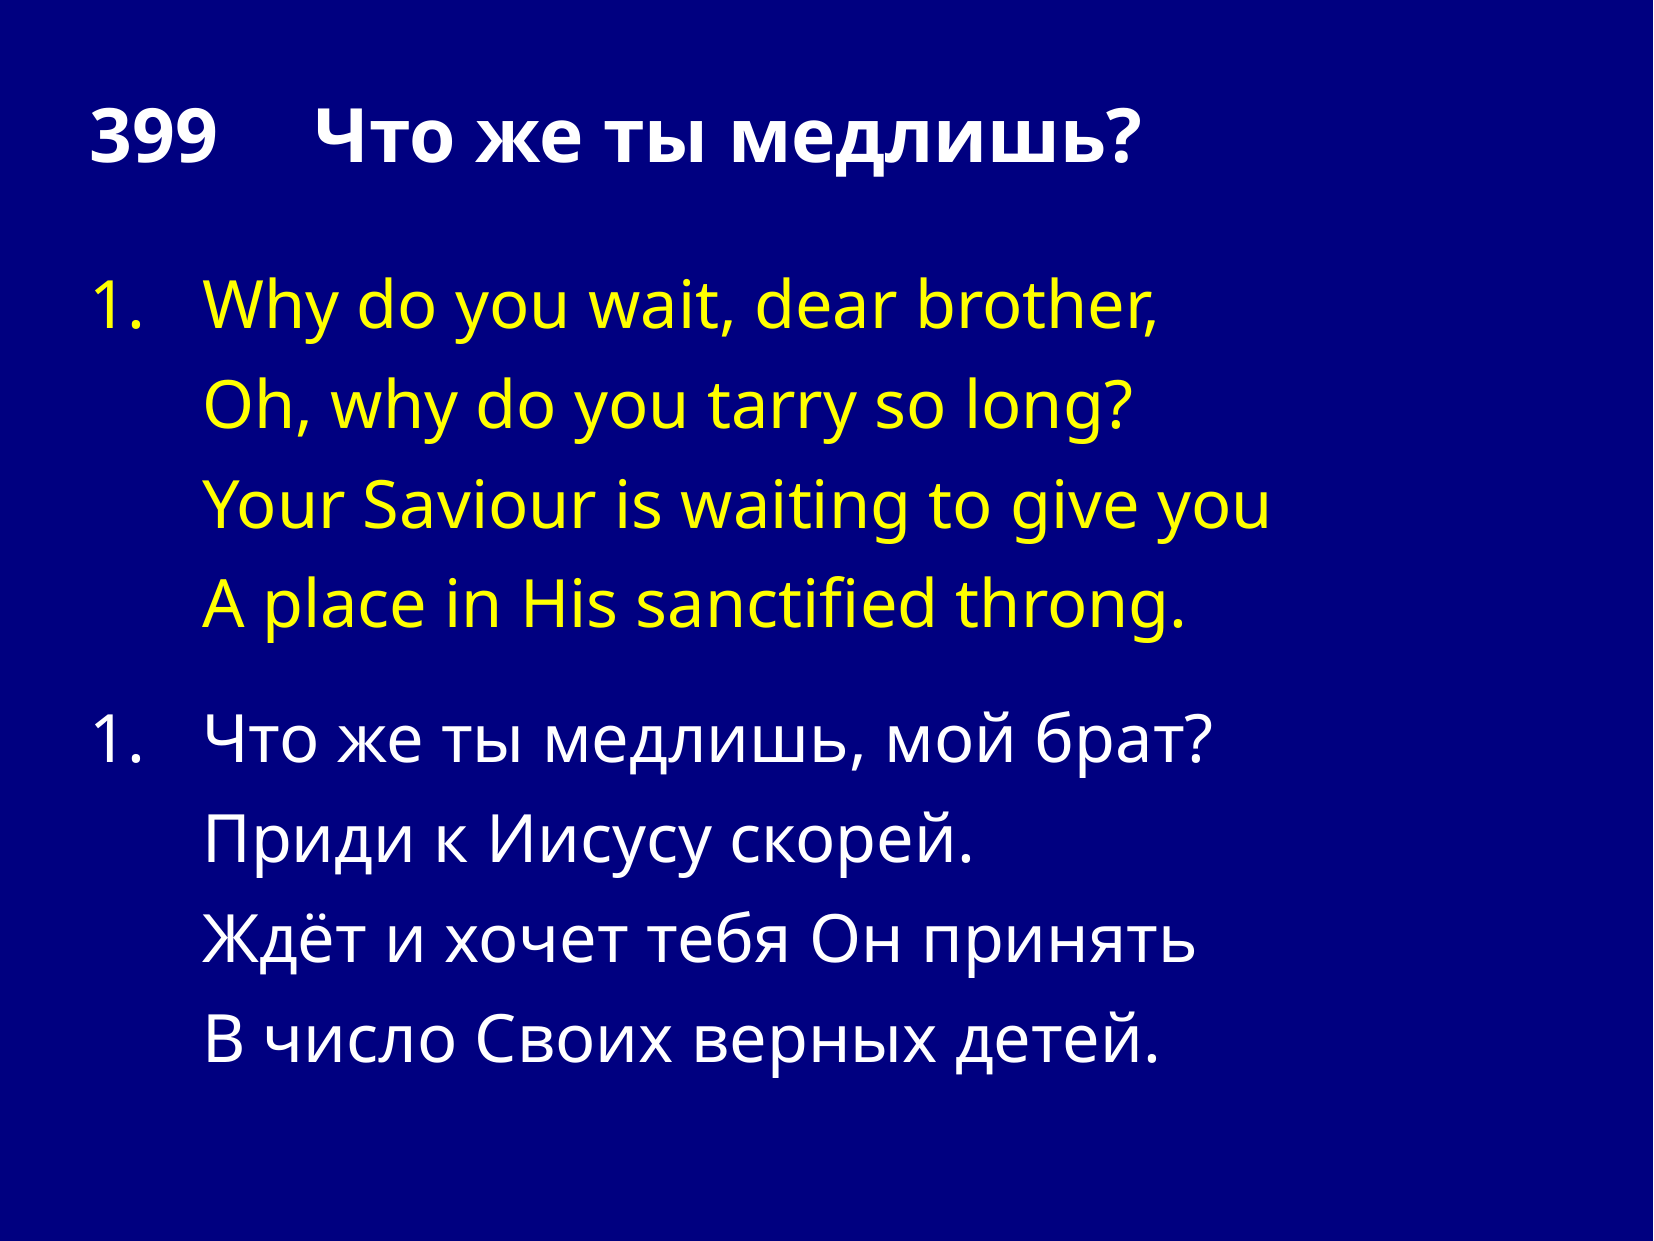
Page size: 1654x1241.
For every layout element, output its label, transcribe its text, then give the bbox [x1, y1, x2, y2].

text_box 1. Why do you wait, dear brother, Oh, why do you tarry so long? Your Saviour is waiting to give you A place in His sanctified throng. [75, 188, 1576, 638]
text_box 1. Что же ты медлишь, мой брат? Приди к Иисусу скорей. Ждёт и хочет тебя Он принять В число Своих верных детей. [75, 675, 1576, 1163]
text_box 399 Что же ты медлишь? [75, 75, 1576, 188]
